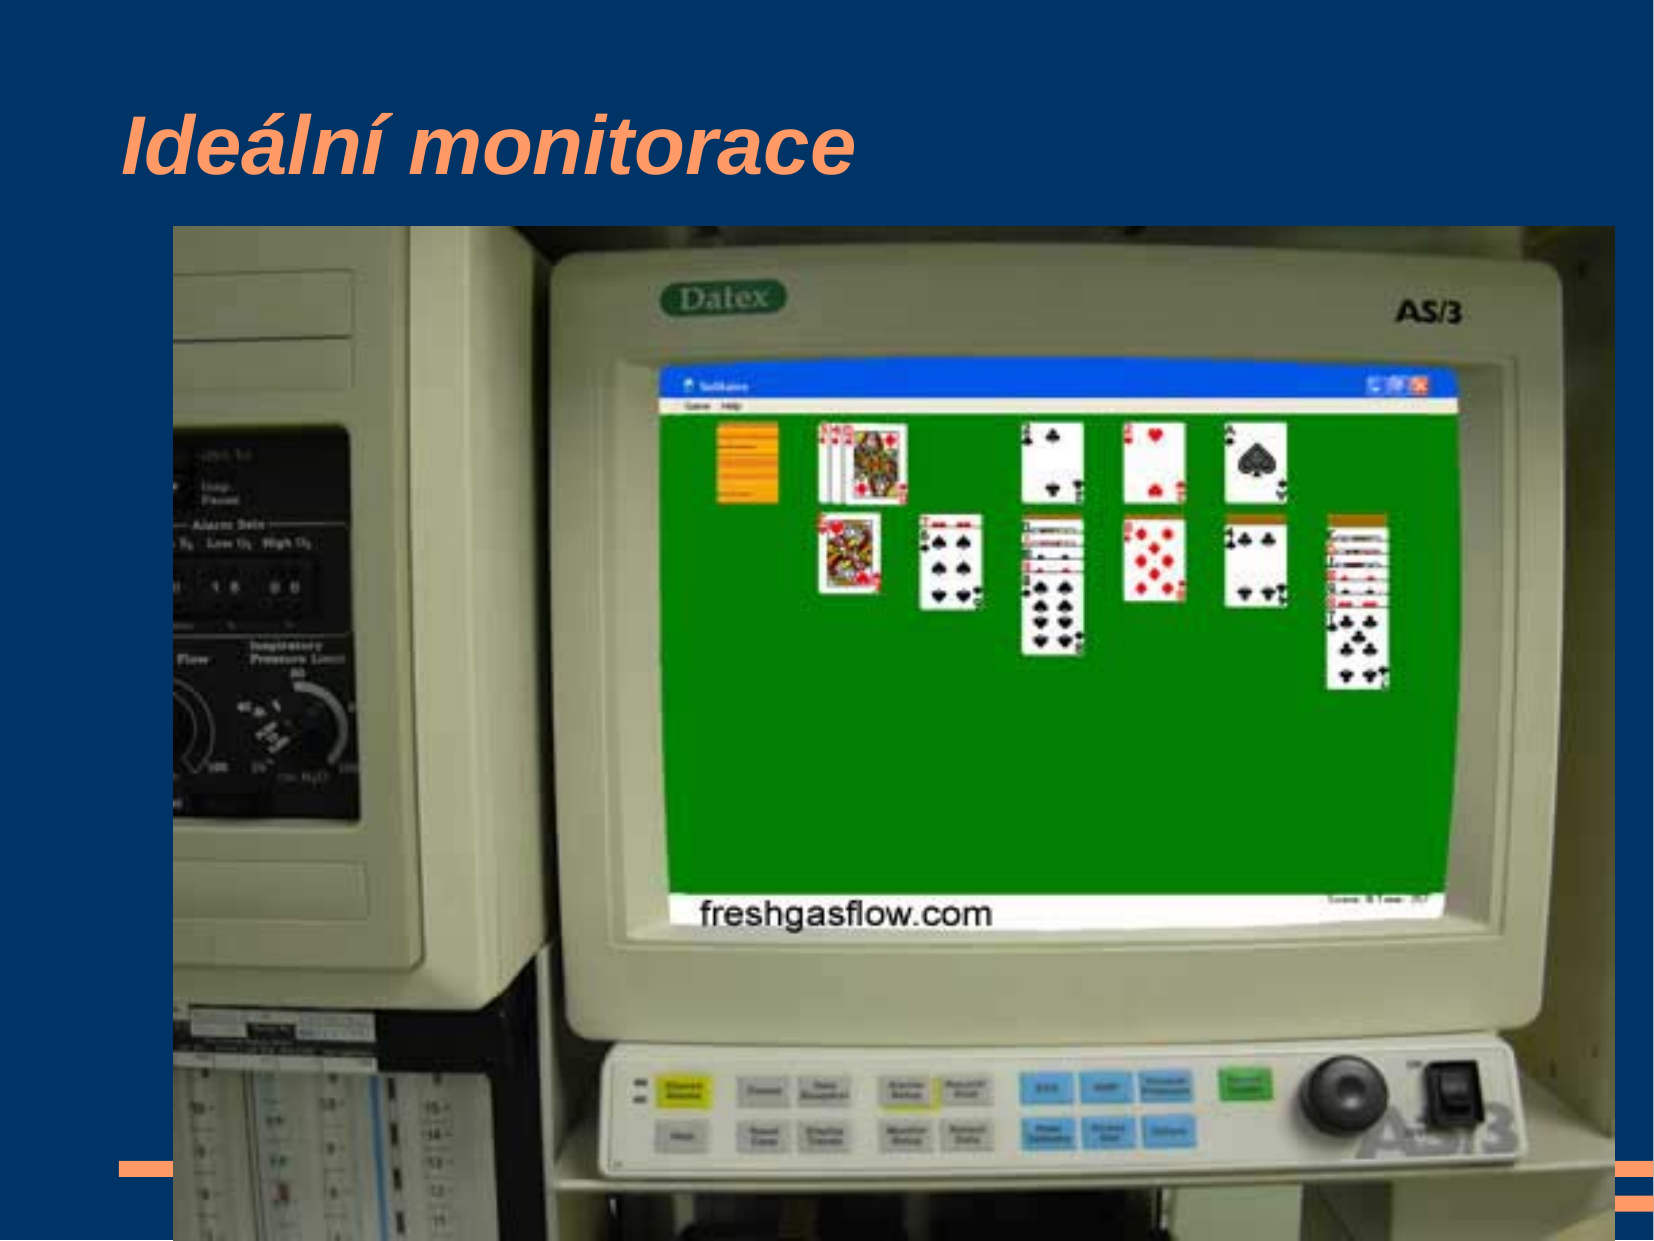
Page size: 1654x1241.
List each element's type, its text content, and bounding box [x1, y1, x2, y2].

title Ideální monitorace [121, 46, 1534, 254]
picture [173, 226, 1615, 1241]
